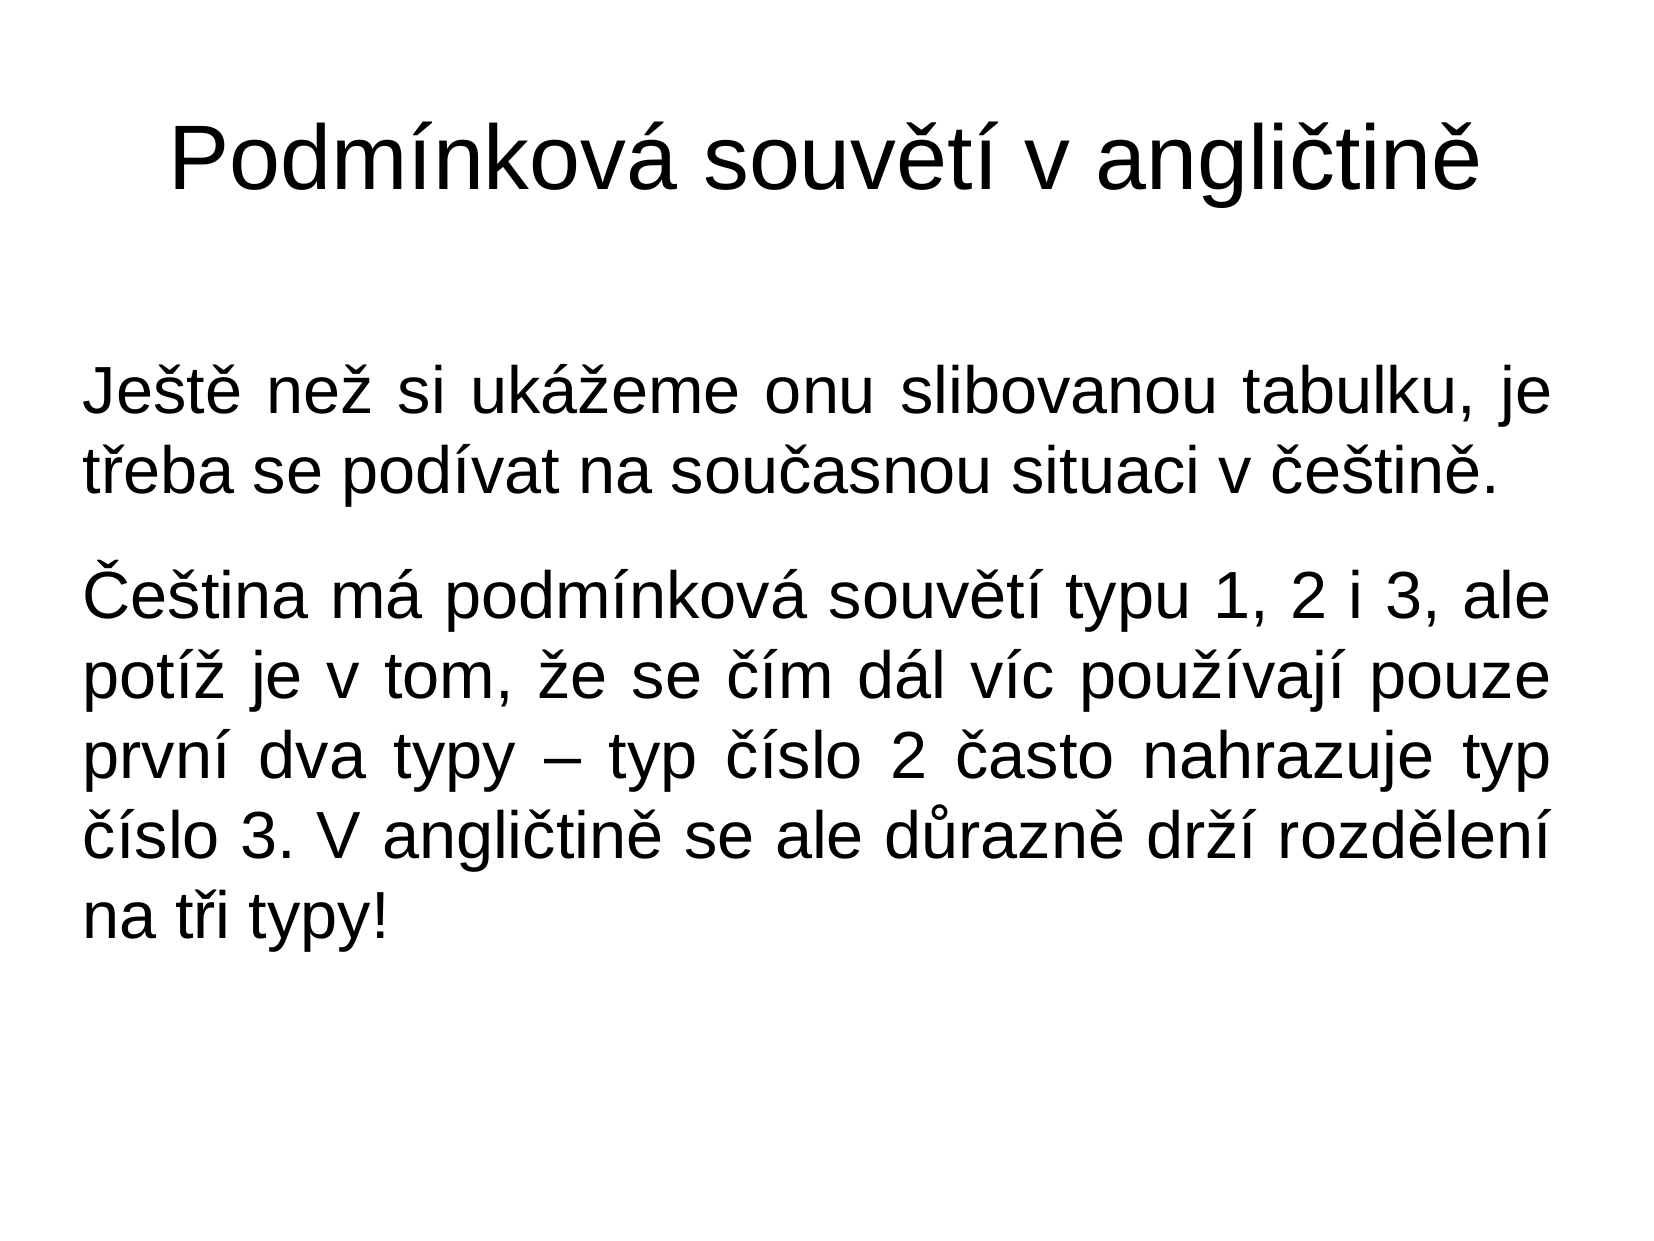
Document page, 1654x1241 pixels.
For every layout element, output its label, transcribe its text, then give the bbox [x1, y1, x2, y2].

text_box Podmínková souvětí v angličtině [83, 49, 1570, 256]
text_box Ještě než si ukážeme onu slibovanou tabulku, je třeba se podívat na současnou situaci v češtině. Čeština má podmínková souvětí typu 1, 2 i 3, ale potíž je v tom, že se čím dál víc používají pouze první dva typy – typ číslo 2 často nahrazuje typ číslo 3. V angličtině se ale důrazně drží rozdělení na tři typy! [83, 290, 1570, 1009]
